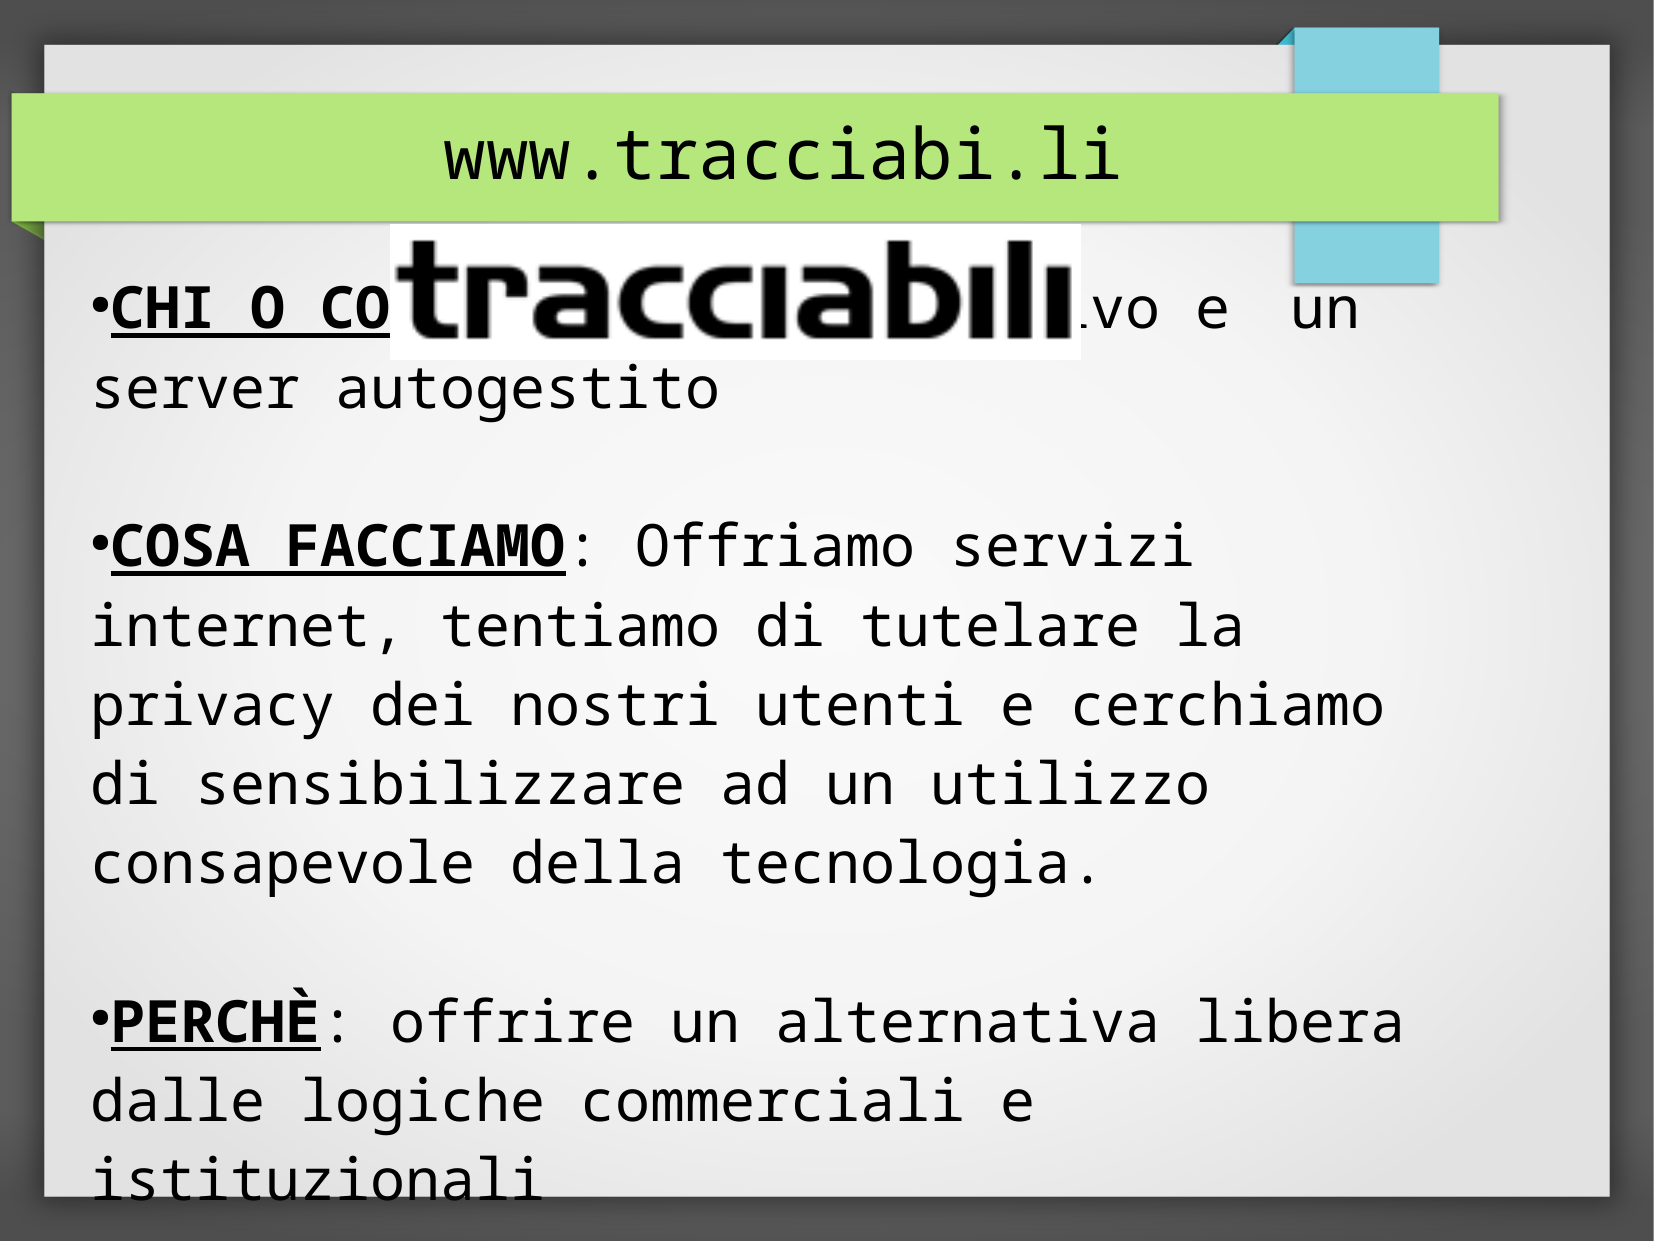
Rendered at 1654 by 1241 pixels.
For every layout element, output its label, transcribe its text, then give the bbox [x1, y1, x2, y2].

title www.tracciabi.li [82, 94, 1486, 211]
subtitle CHI O COSA SIAMO: Un colletivo e un server autogestito COSA FACCIAMO: Offriamo servizi internet, tentiamo di tutelare la privacy dei nostri utenti e cerchiamo di sensibilizzare ad un utilizzo consapevole della tecnologia. PERCHÈ: offrire un alternativa libera dalle logiche commerciali e istituzionali [90, 330, 1441, 1171]
picture [0, 0, 1654, 1241]
